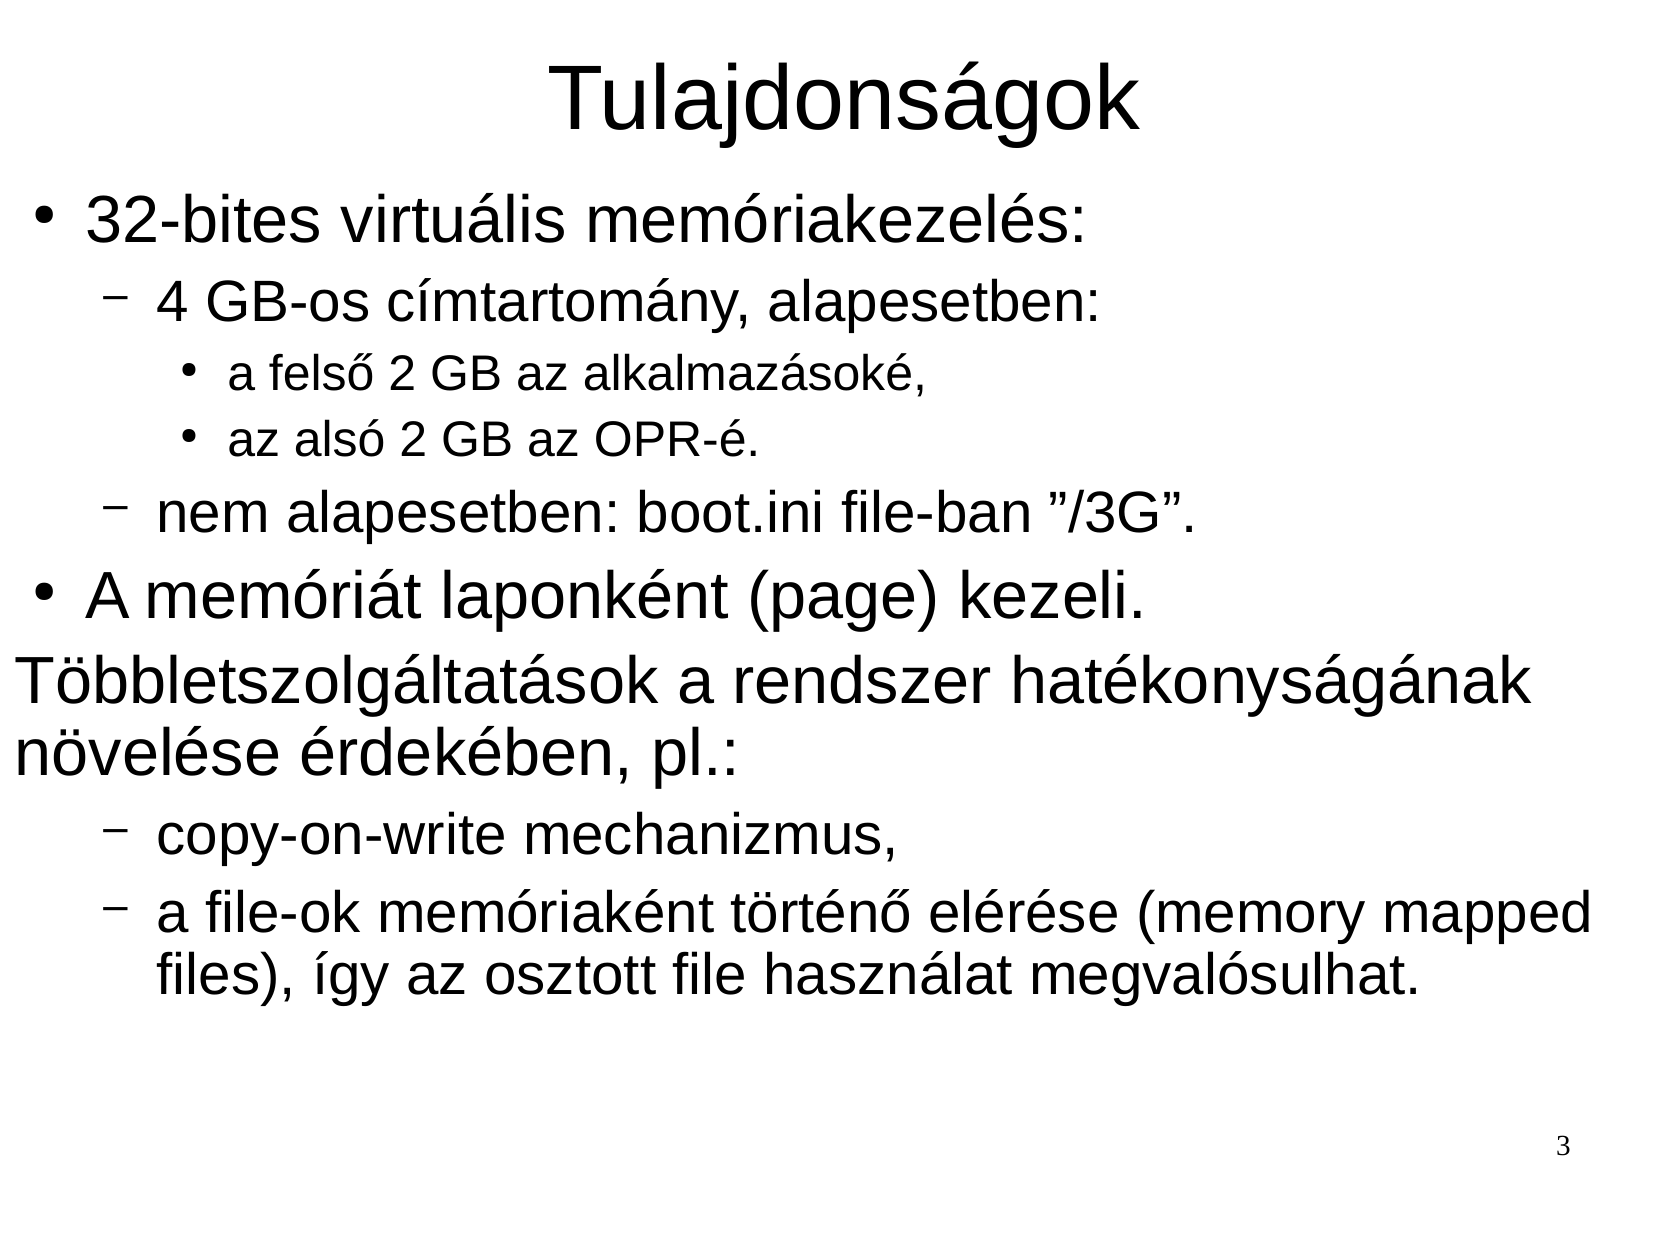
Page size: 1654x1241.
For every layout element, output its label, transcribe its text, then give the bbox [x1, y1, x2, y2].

list 32-bites virtuális memóriakezelés: 4 GB-os címtartomány, alapesetben: a felső 2 GB az alkalmazásoké, az alsó 2 GB az OPR-é. nem alapesetben: boot.ini file-ban ”/3G”. A memóriát laponként (page) kezeli. Többletszolgáltatások a rendszer hatékonyságának növelése érdekében, pl.: copy-on-write mechanizmus, a file-ok memóriaként történő elérése (memory mapped files), így az osztott file használat megvalósulhat. [0, 177, 1634, 1189]
title Tulajdonságok [123, 20, 1530, 165]
